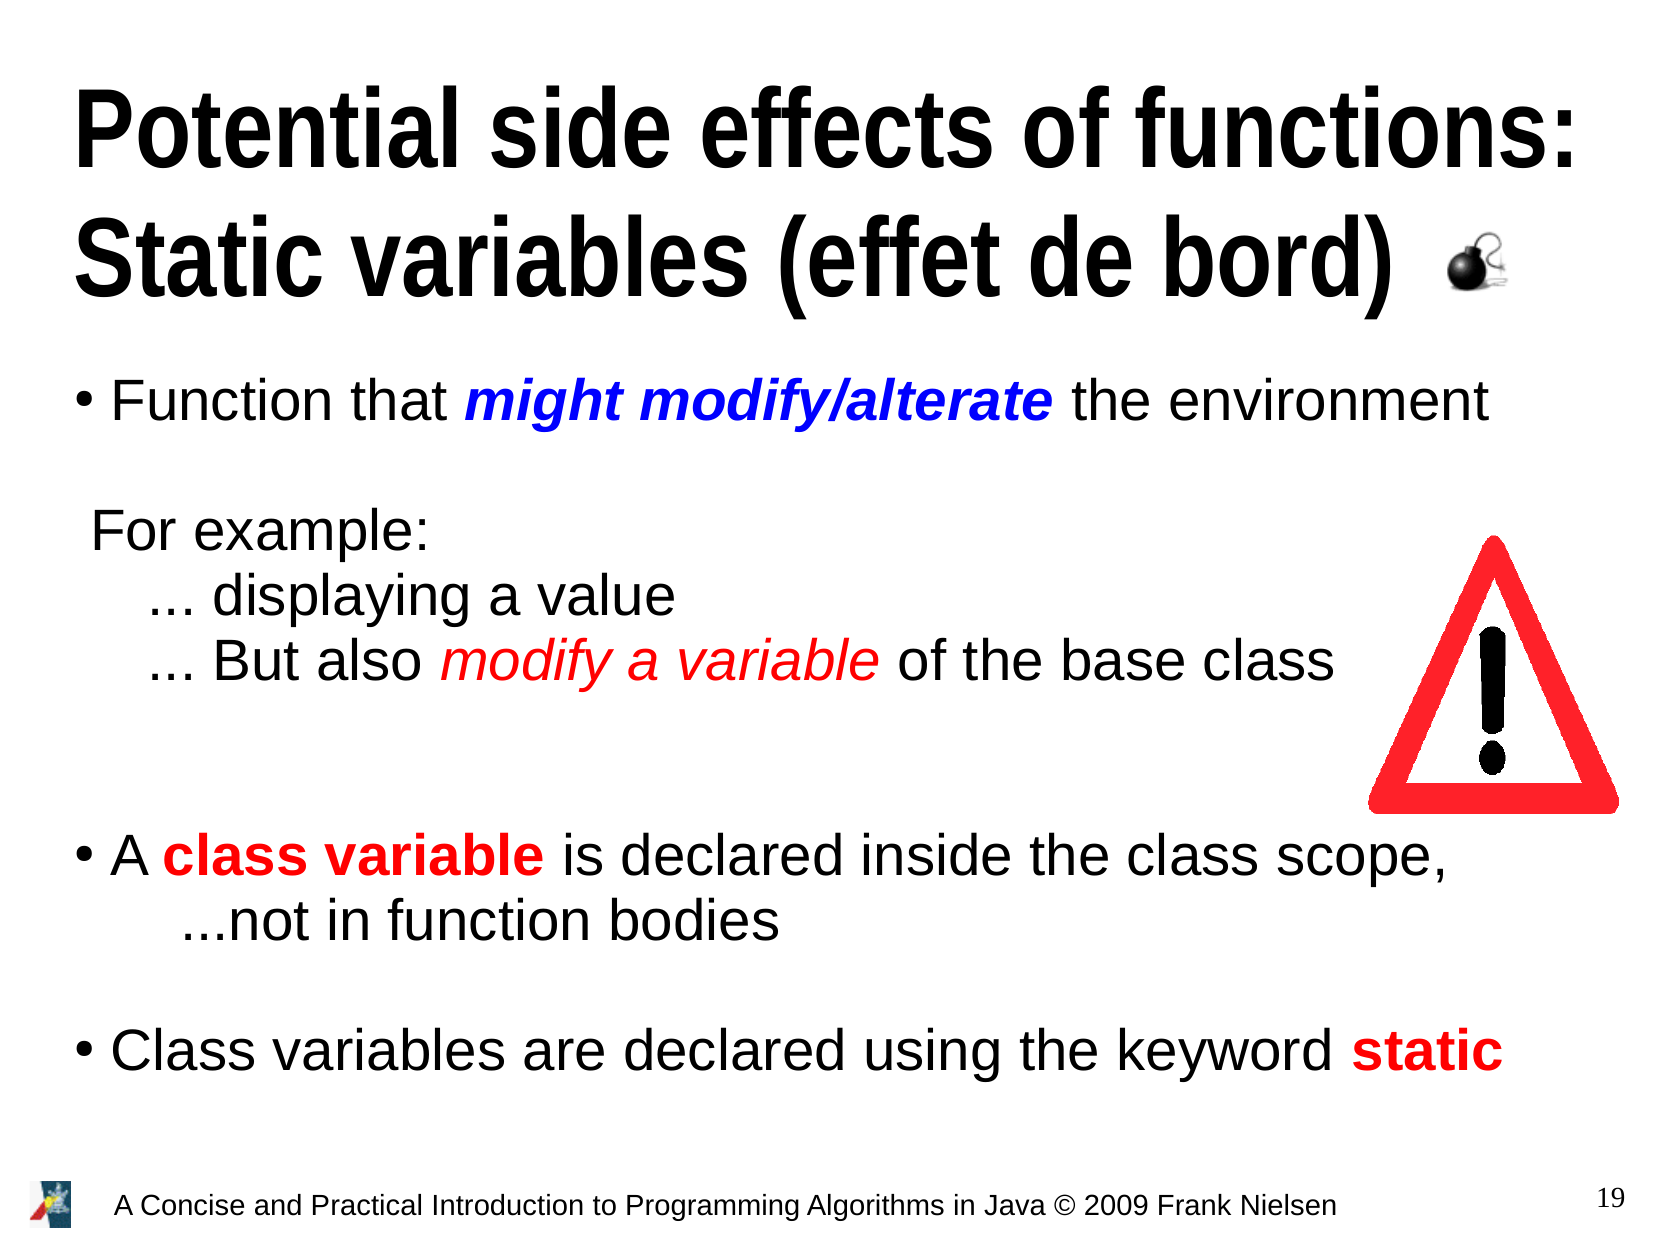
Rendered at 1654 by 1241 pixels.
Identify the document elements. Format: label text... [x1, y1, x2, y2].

picture [1446, 229, 1510, 296]
picture [1362, 531, 1625, 814]
text_box Potential side effects of functions: Static variables (effet de bord) [59, 54, 1622, 328]
text_box Function that might modify/alterate the environment For example: ... displaying a value ... But also modify a variable of the base class A class variable is declared inside the class scope, ...not in function bodies Class variables are declared using the keyword static [59, 360, 1536, 1093]
picture [29, 1181, 71, 1228]
